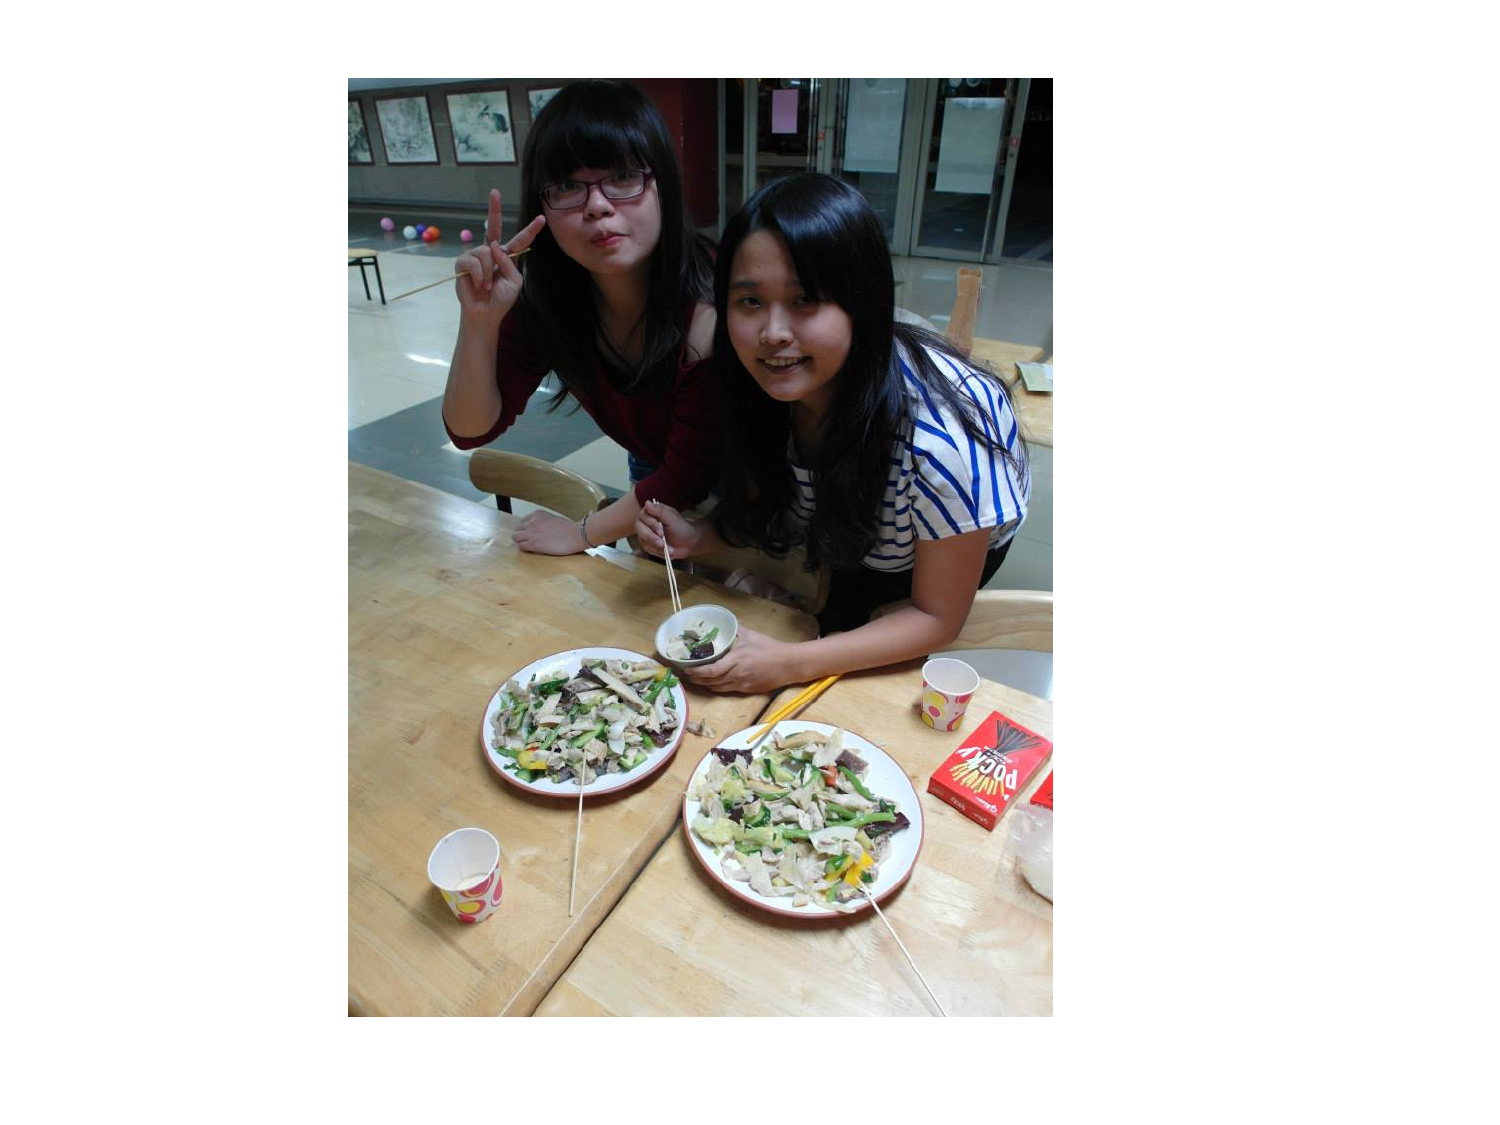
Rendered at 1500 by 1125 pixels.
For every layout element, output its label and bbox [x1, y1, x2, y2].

picture [348, 78, 1053, 1017]
